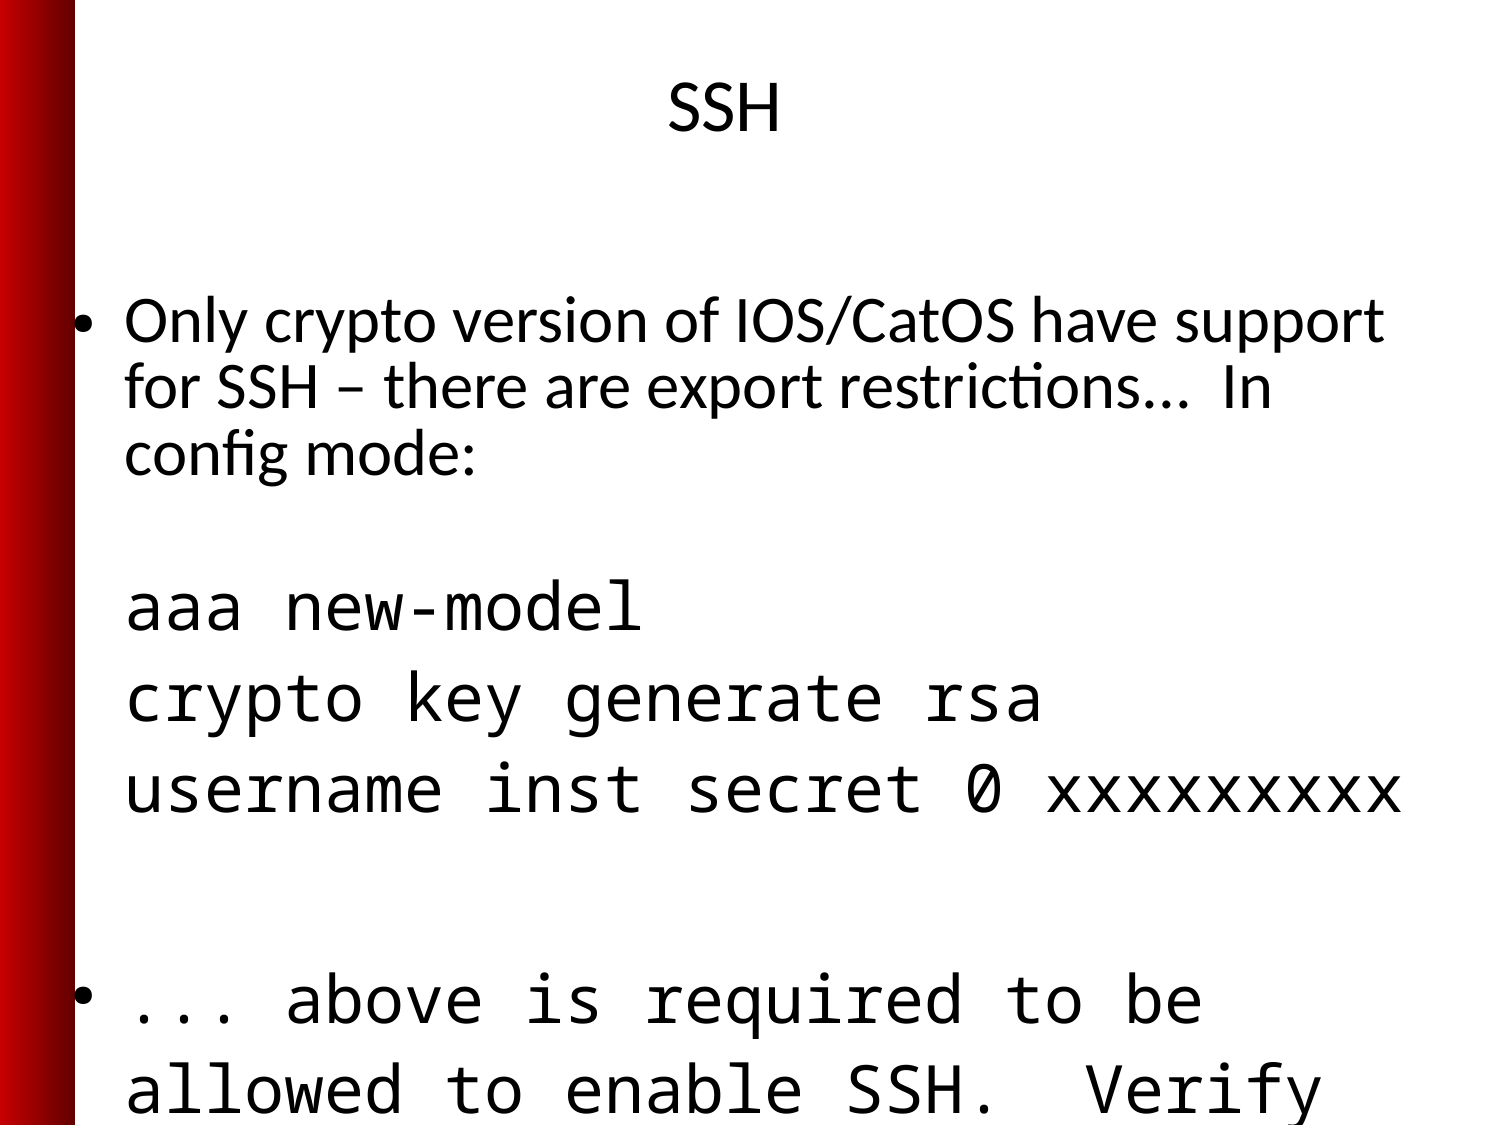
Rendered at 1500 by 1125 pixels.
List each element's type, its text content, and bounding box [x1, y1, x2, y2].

title SSH [99, 24, 1350, 200]
list Only crypto version of IOS/CatOS have support for SSH – there are export restrictions... In config mode: aaa new-model crypto key generate rsa username inst secret 0 xxxxxxxxx ... above is required to be allowed to enable SSH. Verify creation with: sh crypto key mypubkey rsa Use at least 768 bits - openssh requires it [53, 292, 1446, 1113]
